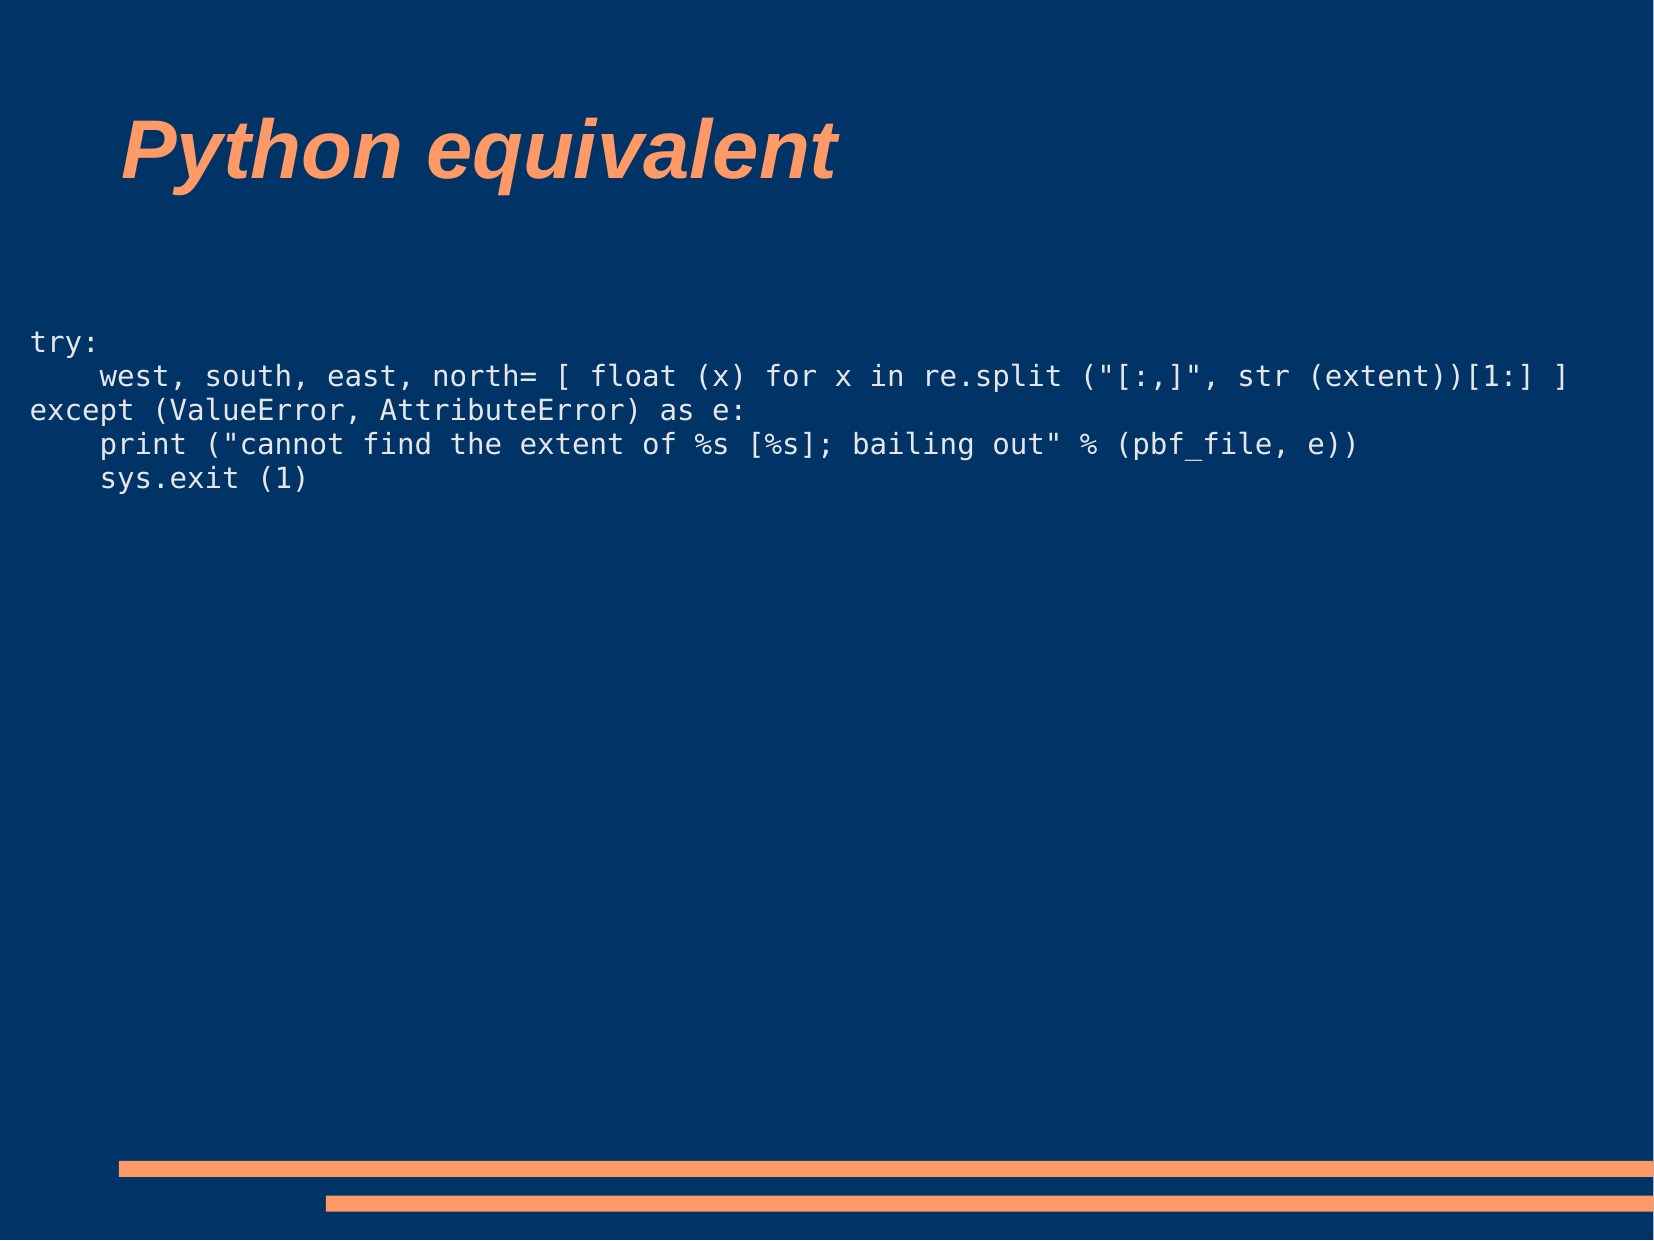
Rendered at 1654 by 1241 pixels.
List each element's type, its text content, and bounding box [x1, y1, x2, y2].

list try: west, south, east, north= [ float (x) for x in re.split ("[:,]", str (extent))[1:] ] except (ValueError, AttributeError) as e: print ("cannot find the extent of %s [%s]; bailing out" % (pbf_file, e)) sys.exit (1) [29, 324, 1625, 1014]
title Python equivalent [121, 46, 1534, 254]
